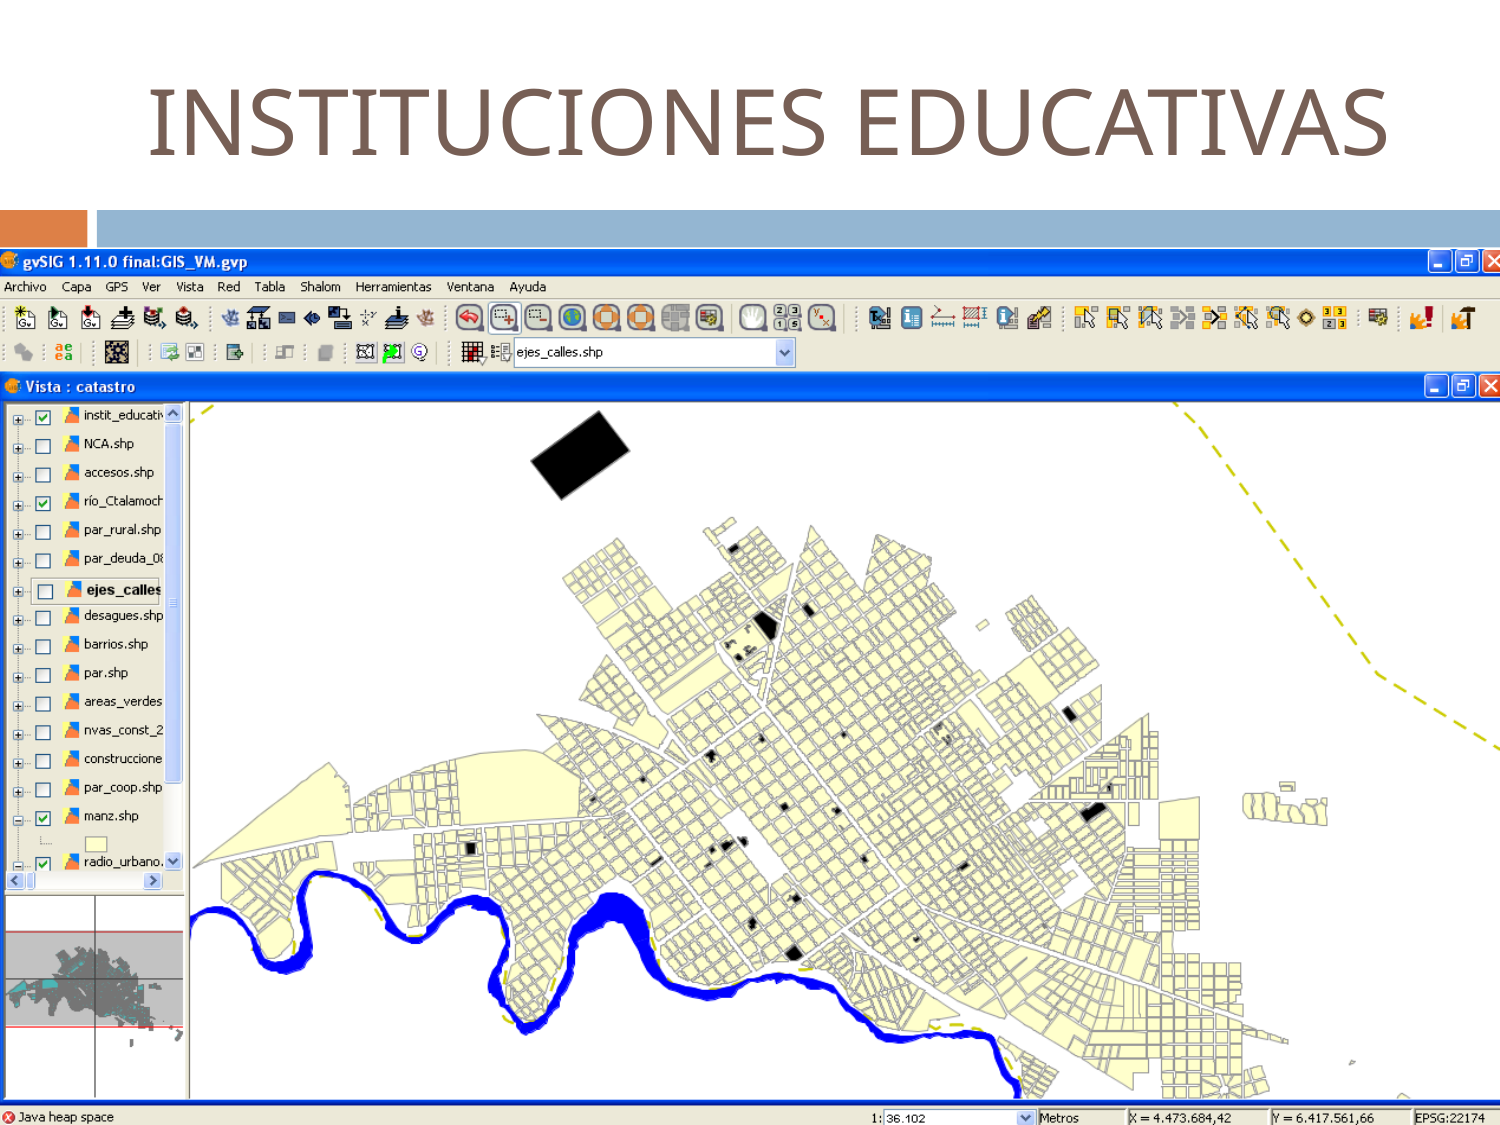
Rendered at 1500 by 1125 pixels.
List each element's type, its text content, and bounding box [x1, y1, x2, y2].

picture [0, 249, 1500, 1125]
title INSTITUCIONES EDUCATIVAS [100, 37, 1438, 200]
